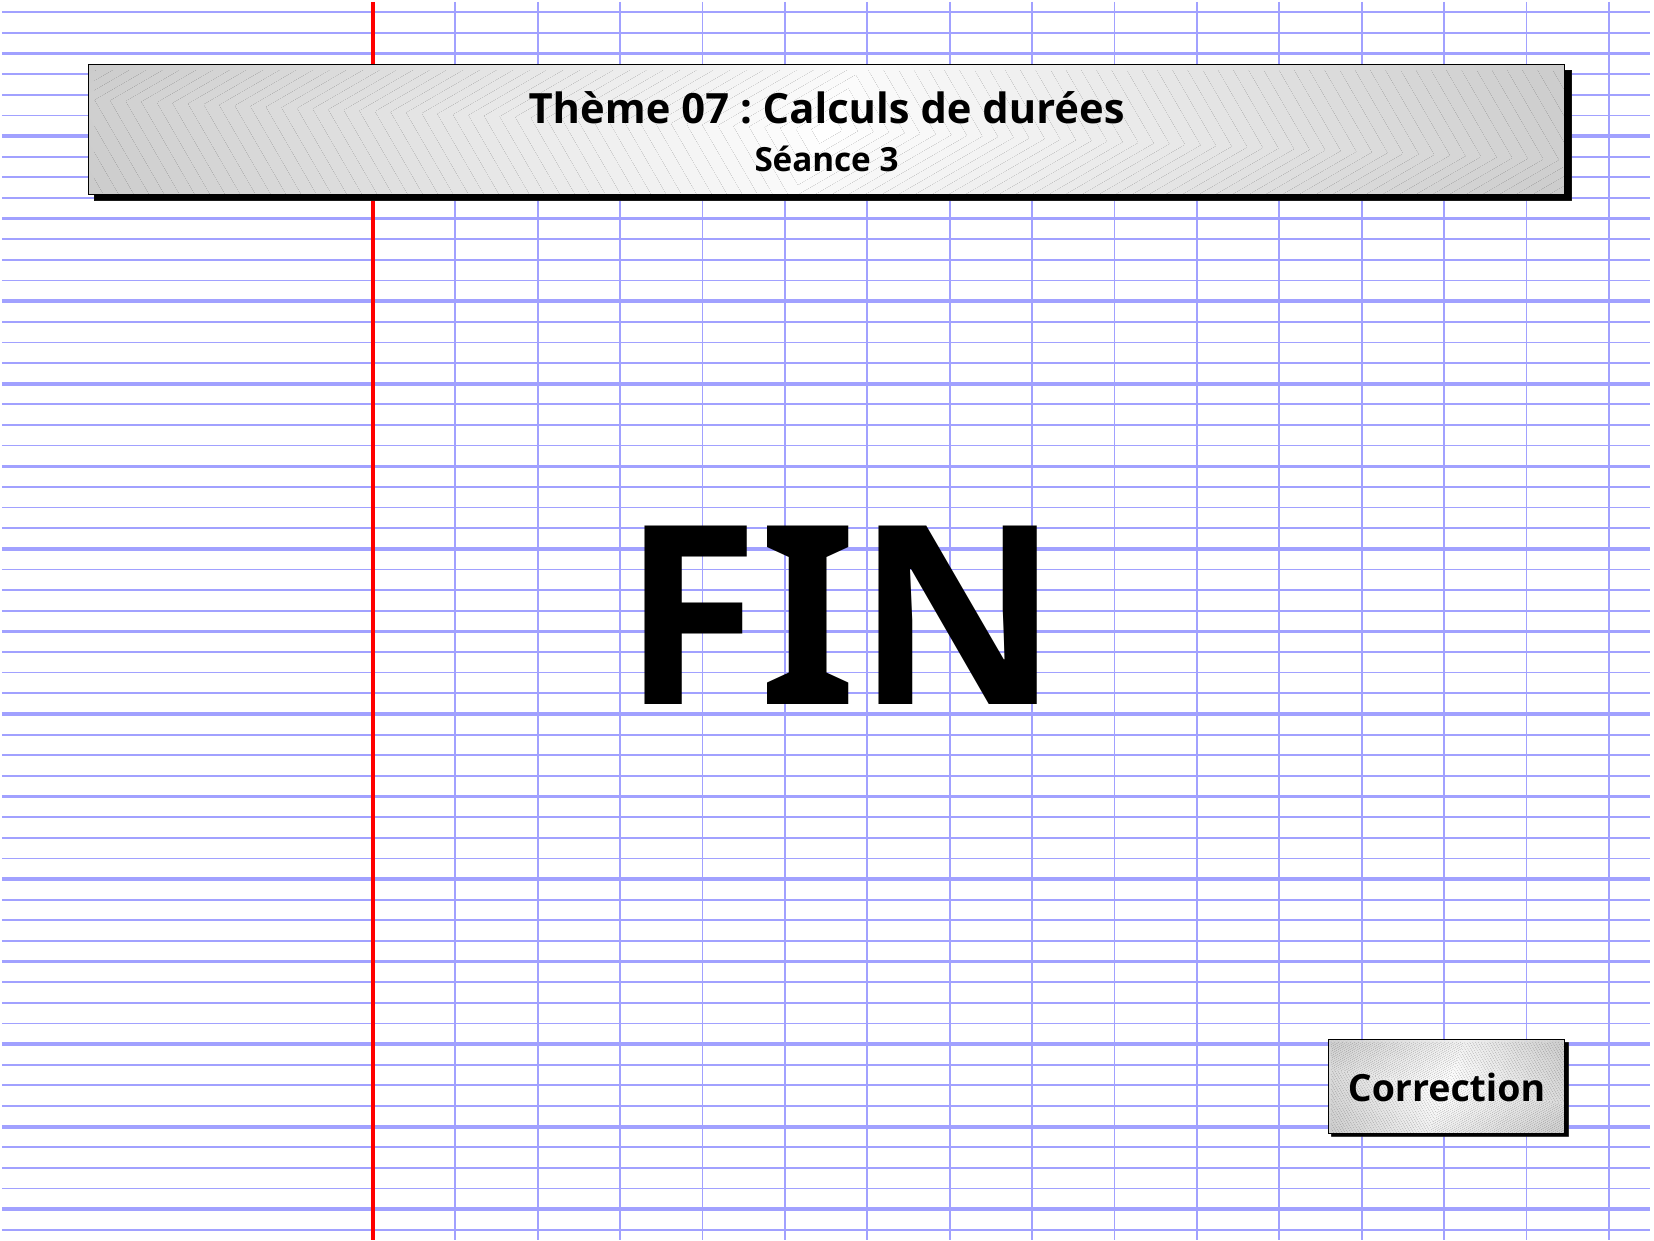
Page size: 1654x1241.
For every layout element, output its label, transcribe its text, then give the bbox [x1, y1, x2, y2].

text_box FIN [413, 429, 1270, 798]
text_box Correction [1328, 1039, 1565, 1134]
picture [0, 0, 1654, 1241]
text_box Thème 07 : Calculs de durées Séance 3 [88, 64, 1565, 195]
